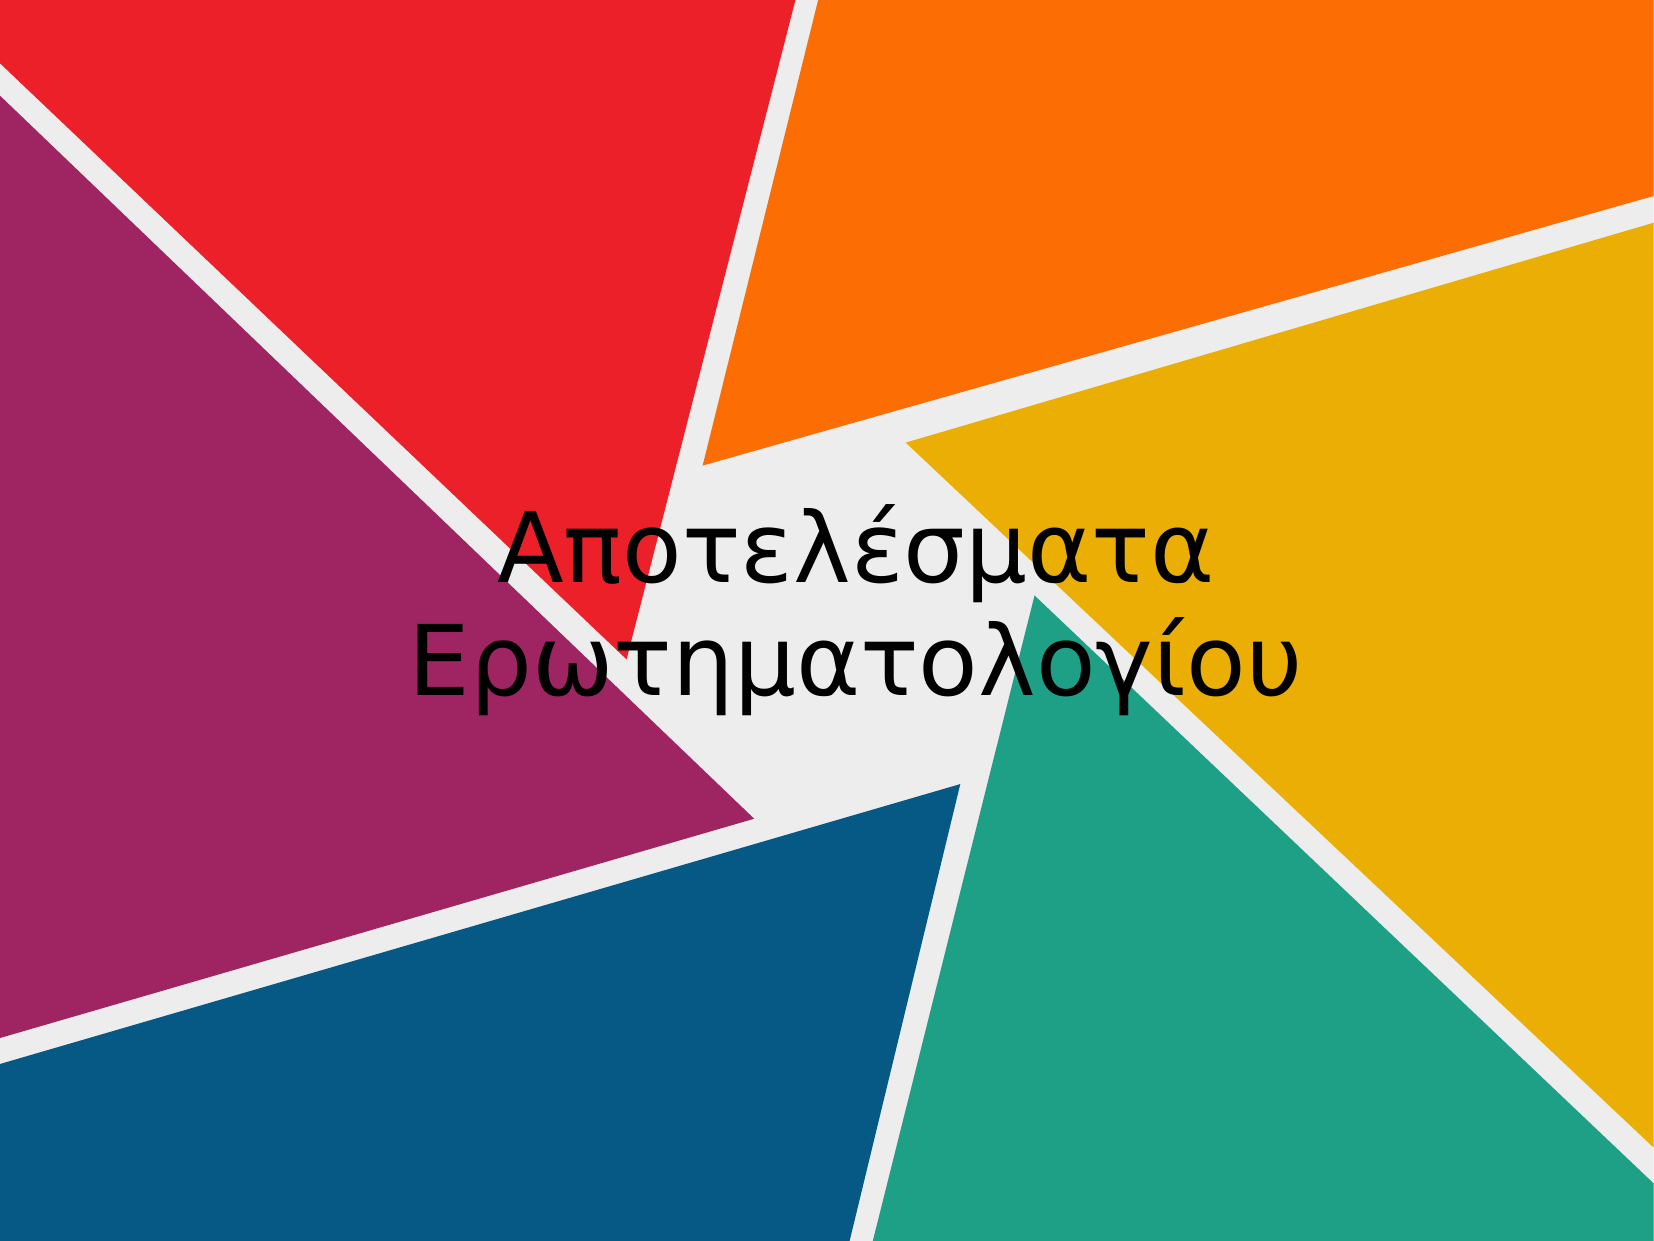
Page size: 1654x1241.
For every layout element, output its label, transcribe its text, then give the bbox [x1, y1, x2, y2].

title Αποτελέσματα Ερωτηματολογίου [389, 377, 1323, 833]
